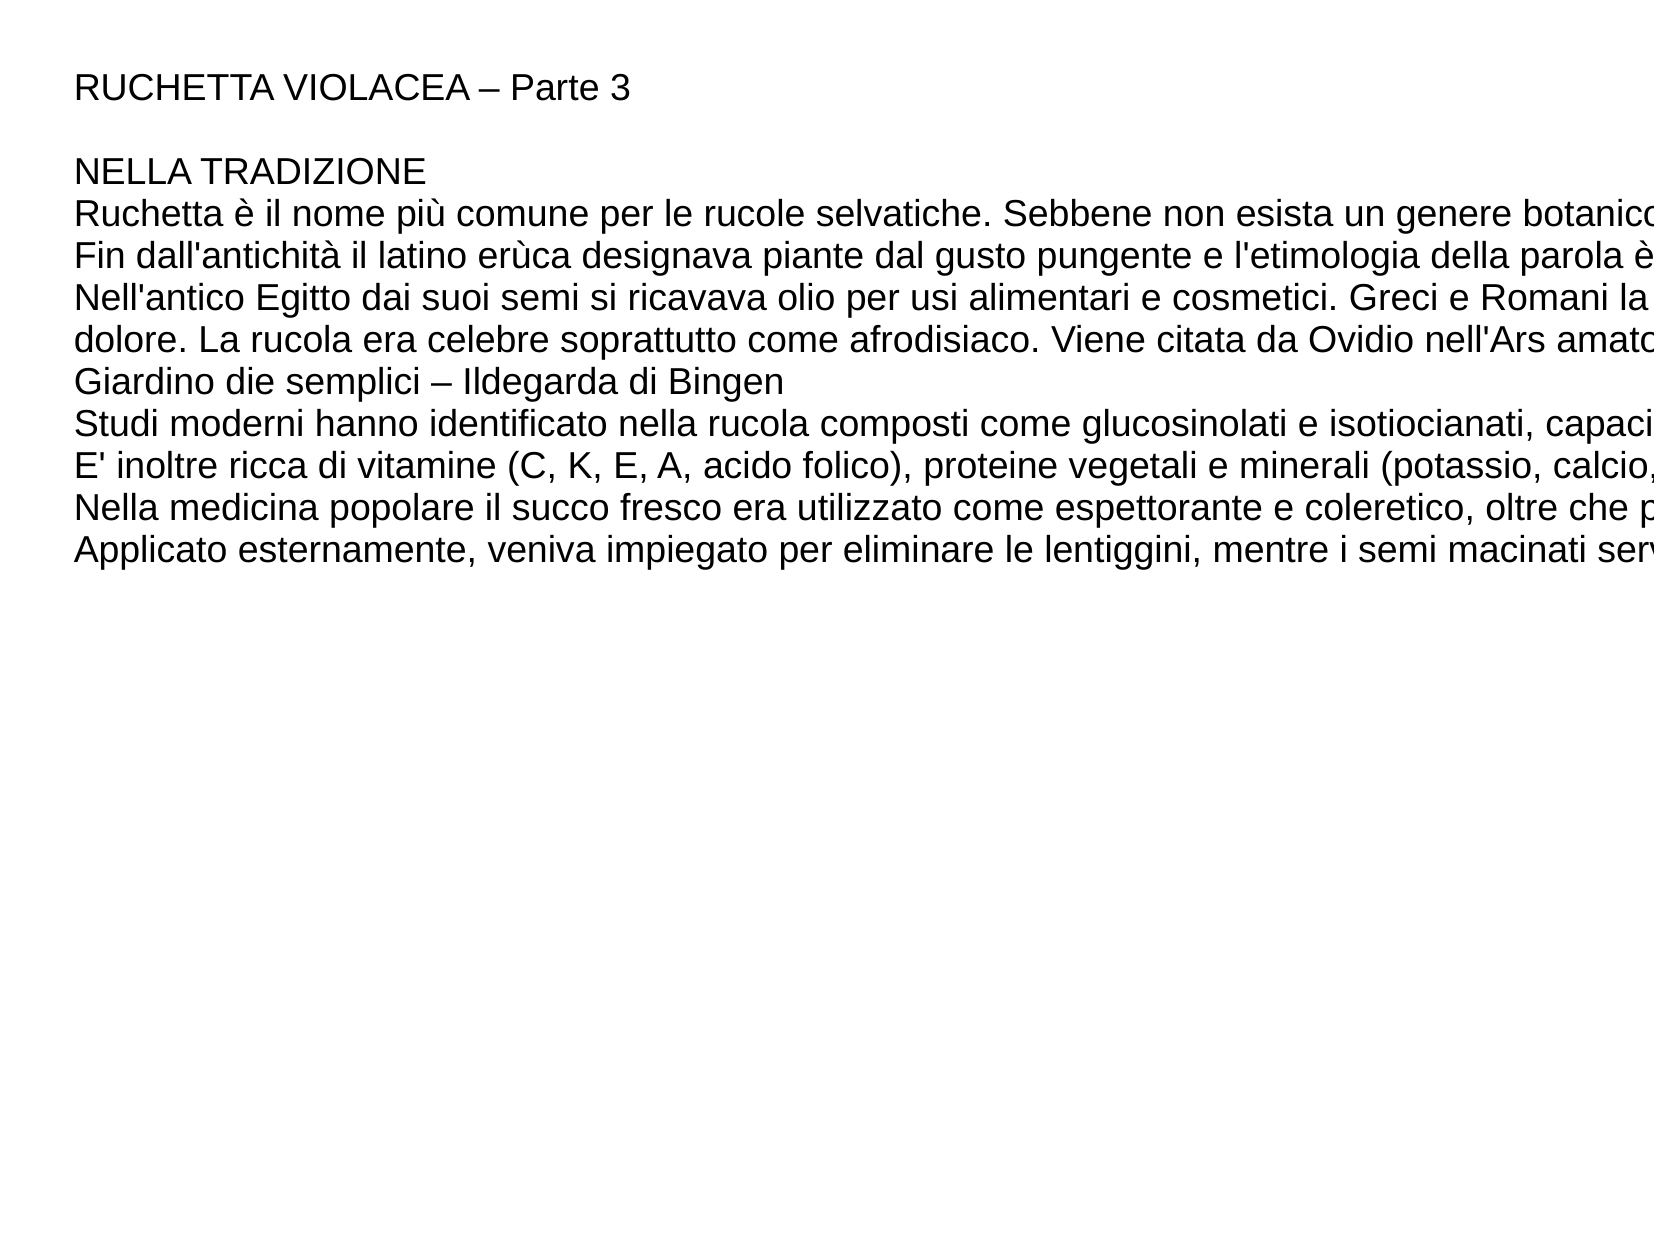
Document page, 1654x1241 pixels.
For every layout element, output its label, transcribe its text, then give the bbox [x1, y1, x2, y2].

text_box RUCHETTA VIOLACEA – Parte 3 NELLA TRADIZIONE Ruchetta è il nome più comune per le rucole selvatiche. Sebbene non esista un genere botanico chiamato Rucola, circa 20 piante della famiglia delle Brassicacee sono comunemnete indicate con questo termine. Fin dall'antichità il latino erùca designava piante dal gusto pungente e l'etimologia della parola è legata ai concetti di bruciare o stimolare. Nell'antico Egitto dai suoi semi si ricavava olio per usi alimentari e cosmetici. Greci e Romani la apprezzavano come alimento e pianta medicinale dalle proprietà digestive, diuretiche, stimolanti e curative dell'ipertensione. Era un rimedio analgesico. A chi subiva punizioni con la fruista si consigliava di bere un vino infuso con le sue foglie, per alleviare il dolore. La rucola era celebre soprattutto come afrodisiaco. Viene citata da Ovidio nell'Ars amatoria, da Plinio il Vecchio e da Galeno. Era coltivata nei terreni che ospitavano statue di Priapo, dio della virilità e fu a lungo vietata nei monasteri. Giardino die semplici – Ildegarda di Bingen Studi moderni hanno identificato nella rucola composti come glucosinolati e isotiocianati, capaci di contrastare lo stress ossidativo e migliorare la circolazione. E' inoltre ricca di vitamine (C, K, E, A, acido folico), proteine vegetali e minerali (potassio, calcio, zinco, ferro), che contribuiscono al benessere generale e alla vitalità. Nella medicina popolare il succo fresco era utilizzato come espettorante e coleretico, oltre che per il trattamento di ulcere, ascessi, ematomi e calli. Applicato esternamente, veniva impiegato per eliminare le lentiggini, mentre i semi macinati servivano per senapismi, cataplasmi contenenti farina di senape o per fare impacchi per stimolare la crescita die capelli. [59, 59, 1595, 1241]
